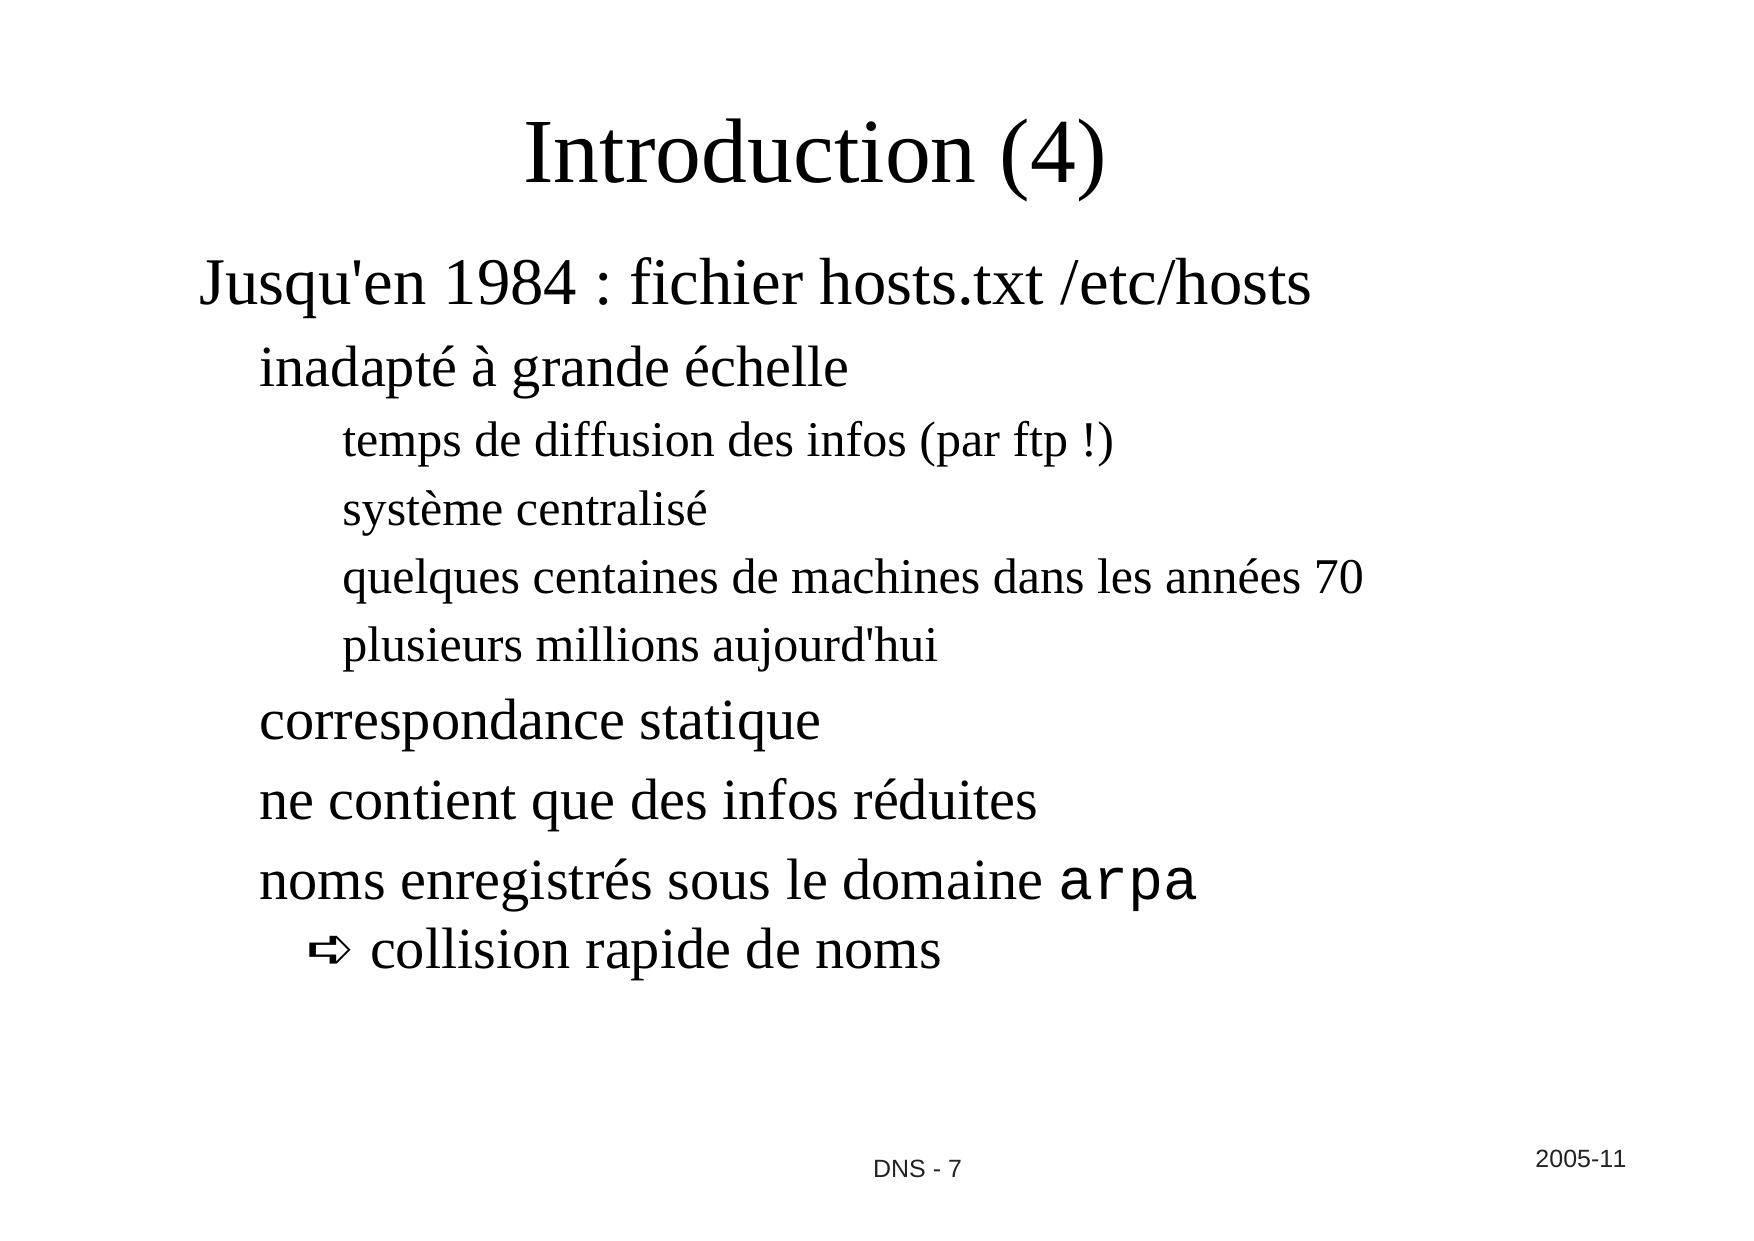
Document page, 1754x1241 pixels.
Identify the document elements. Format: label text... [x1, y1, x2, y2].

title Introduction (4) [124, 57, 1507, 246]
list Jusqu'en 1984 : fichier hosts.txt /etc/hosts inadapté à grande échelle temps de diffusion des infos (par ftp !) système centralisé quelques centaines de machines dans les années 70 plusieurs millions aujourd'hui correspondance statique ne contient que des infos réduites noms enregistrés sous le domaine arpa  collision rapide de noms [149, 237, 1532, 1042]
